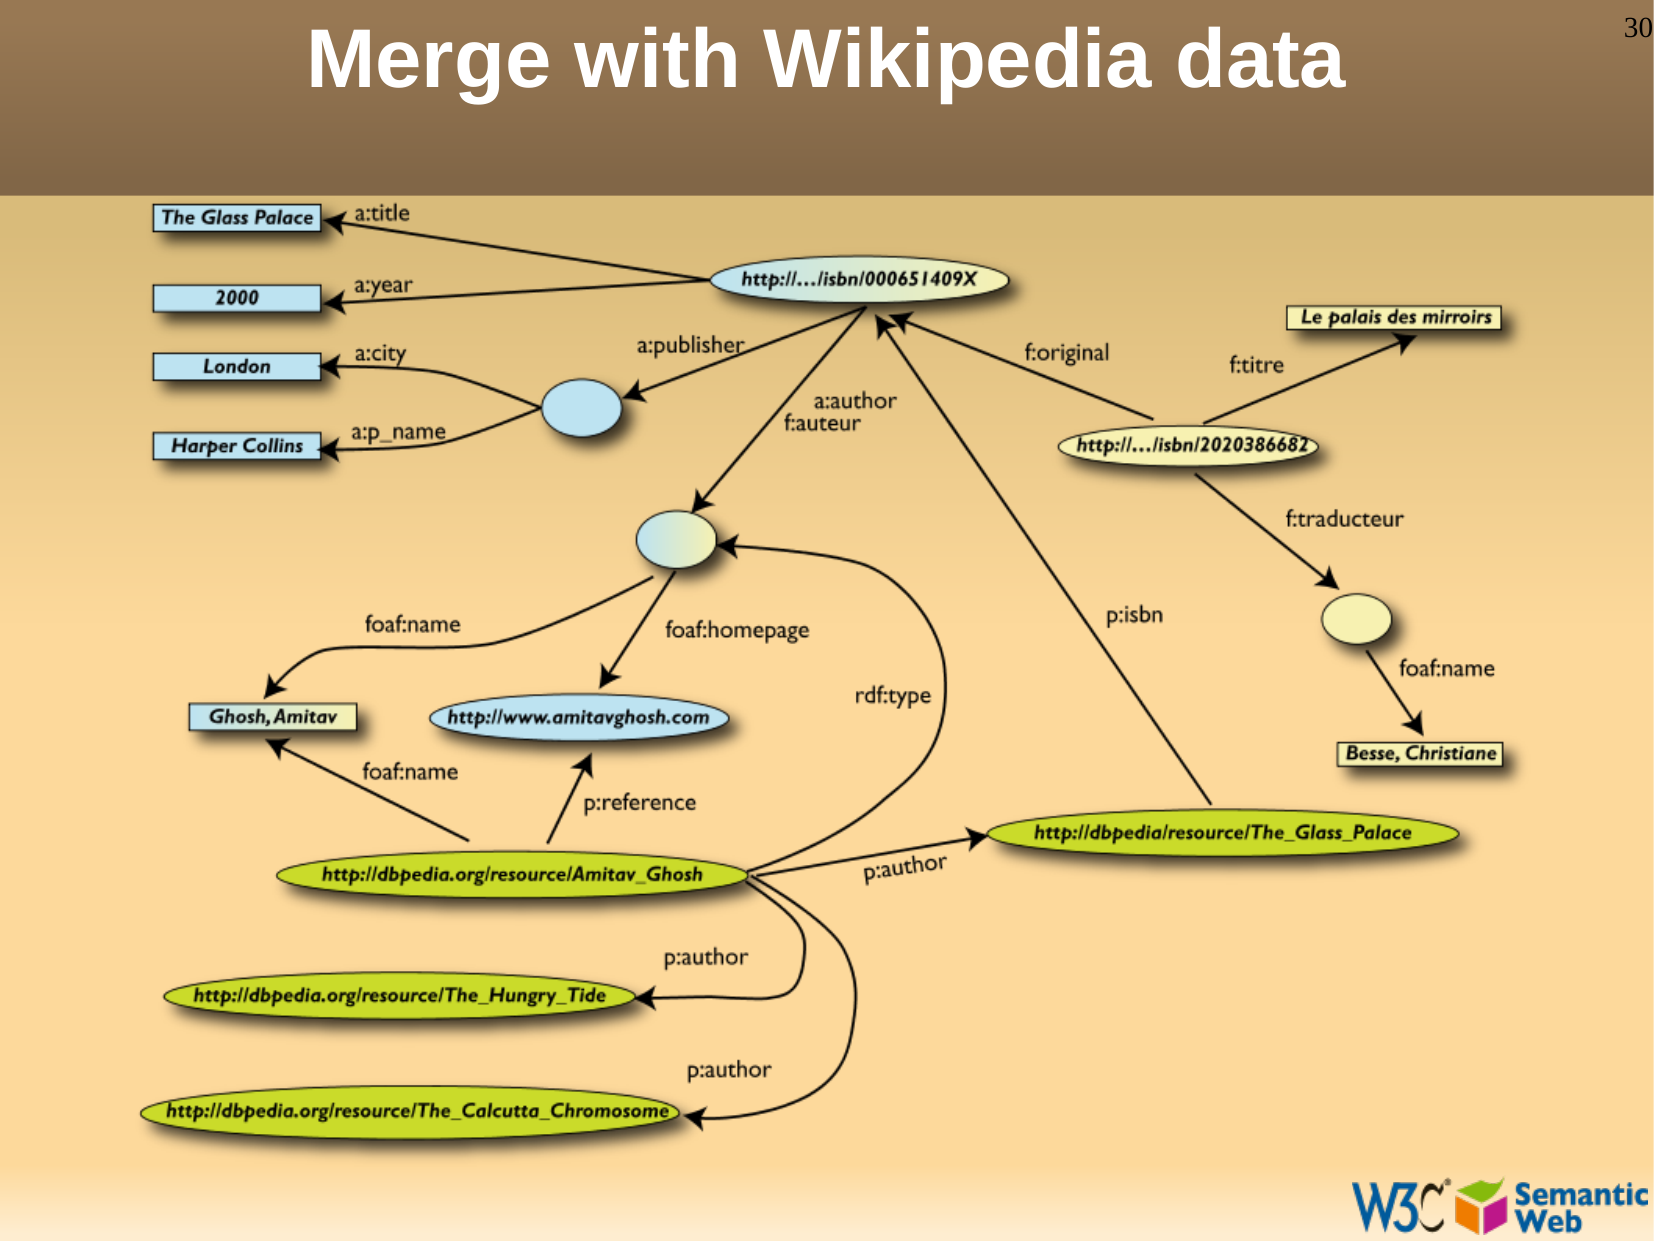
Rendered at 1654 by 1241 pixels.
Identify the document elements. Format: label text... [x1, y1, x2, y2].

title Merge with Wikipedia data [0, 0, 1654, 119]
picture [0, 119, 1654, 1241]
